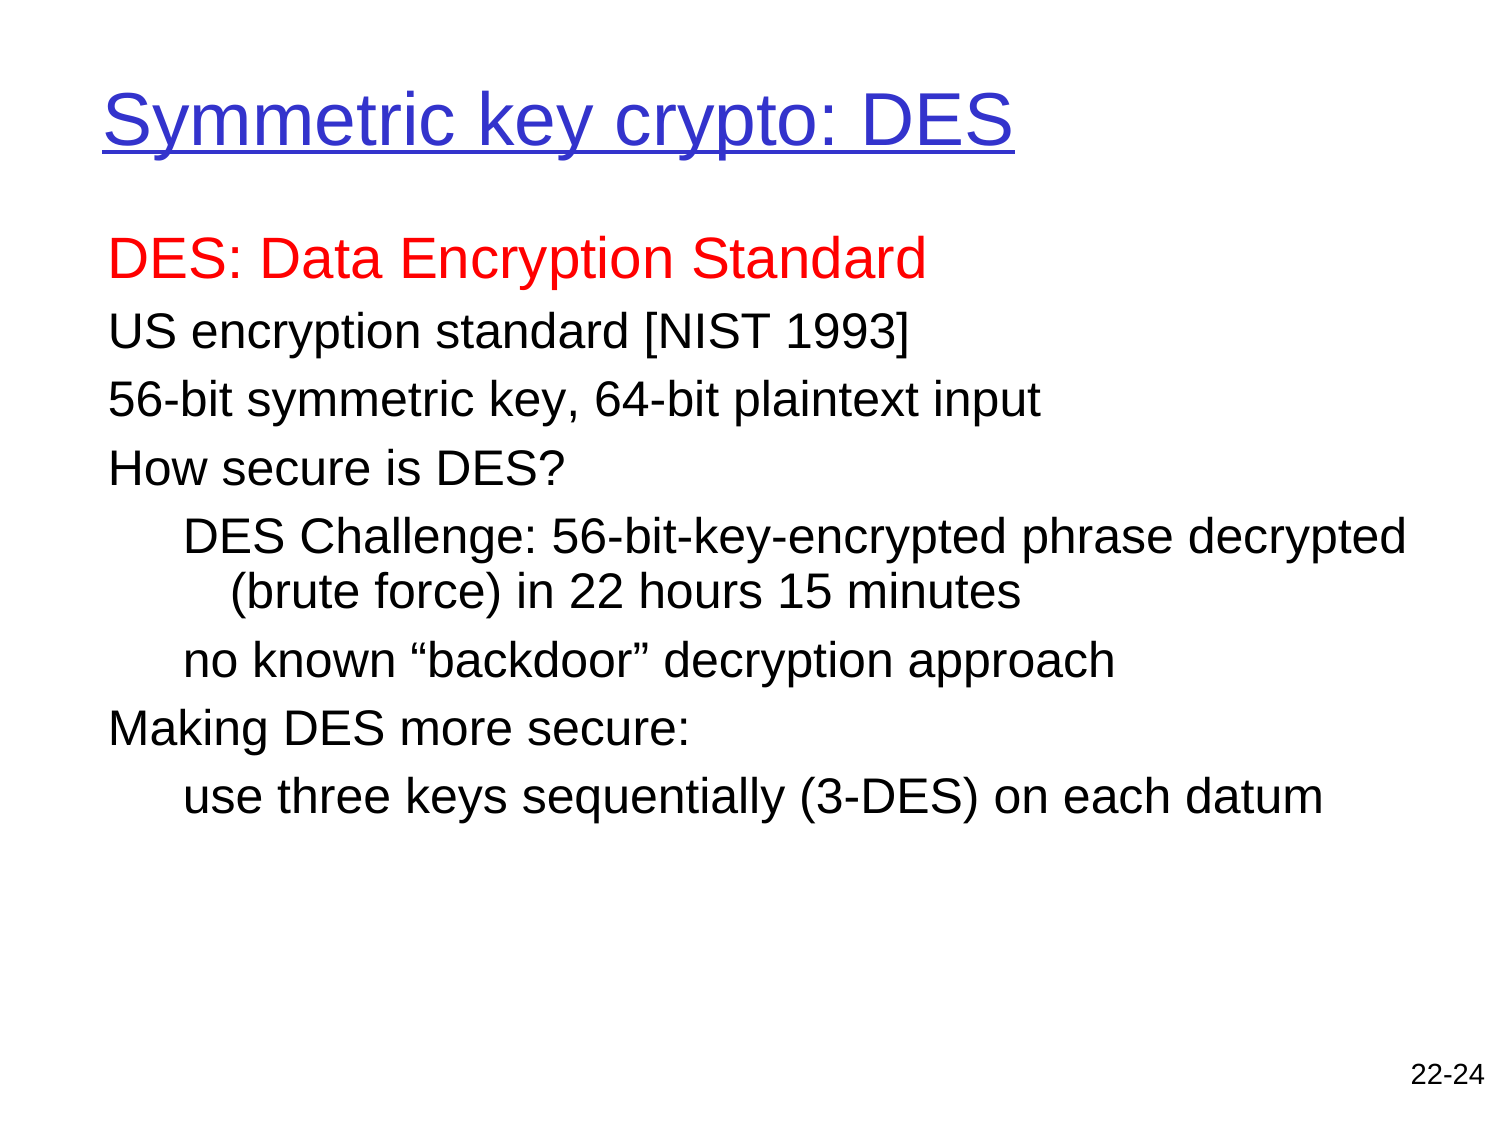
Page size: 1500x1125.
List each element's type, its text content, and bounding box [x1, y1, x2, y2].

list DES: Data Encryption Standard US encryption standard [NIST 1993] 56-bit symmetric key, 64-bit plaintext input How secure is DES? DES Challenge: 56-bit-key-encrypted phrase decrypted (brute force) in 22 hours 15 minutes no known “backdoor” decryption approach Making DES more secure: use three keys sequentially (3-DES) on each datum [93, 218, 1452, 981]
title Symmetric key crypto: DES [87, 25, 1363, 214]
